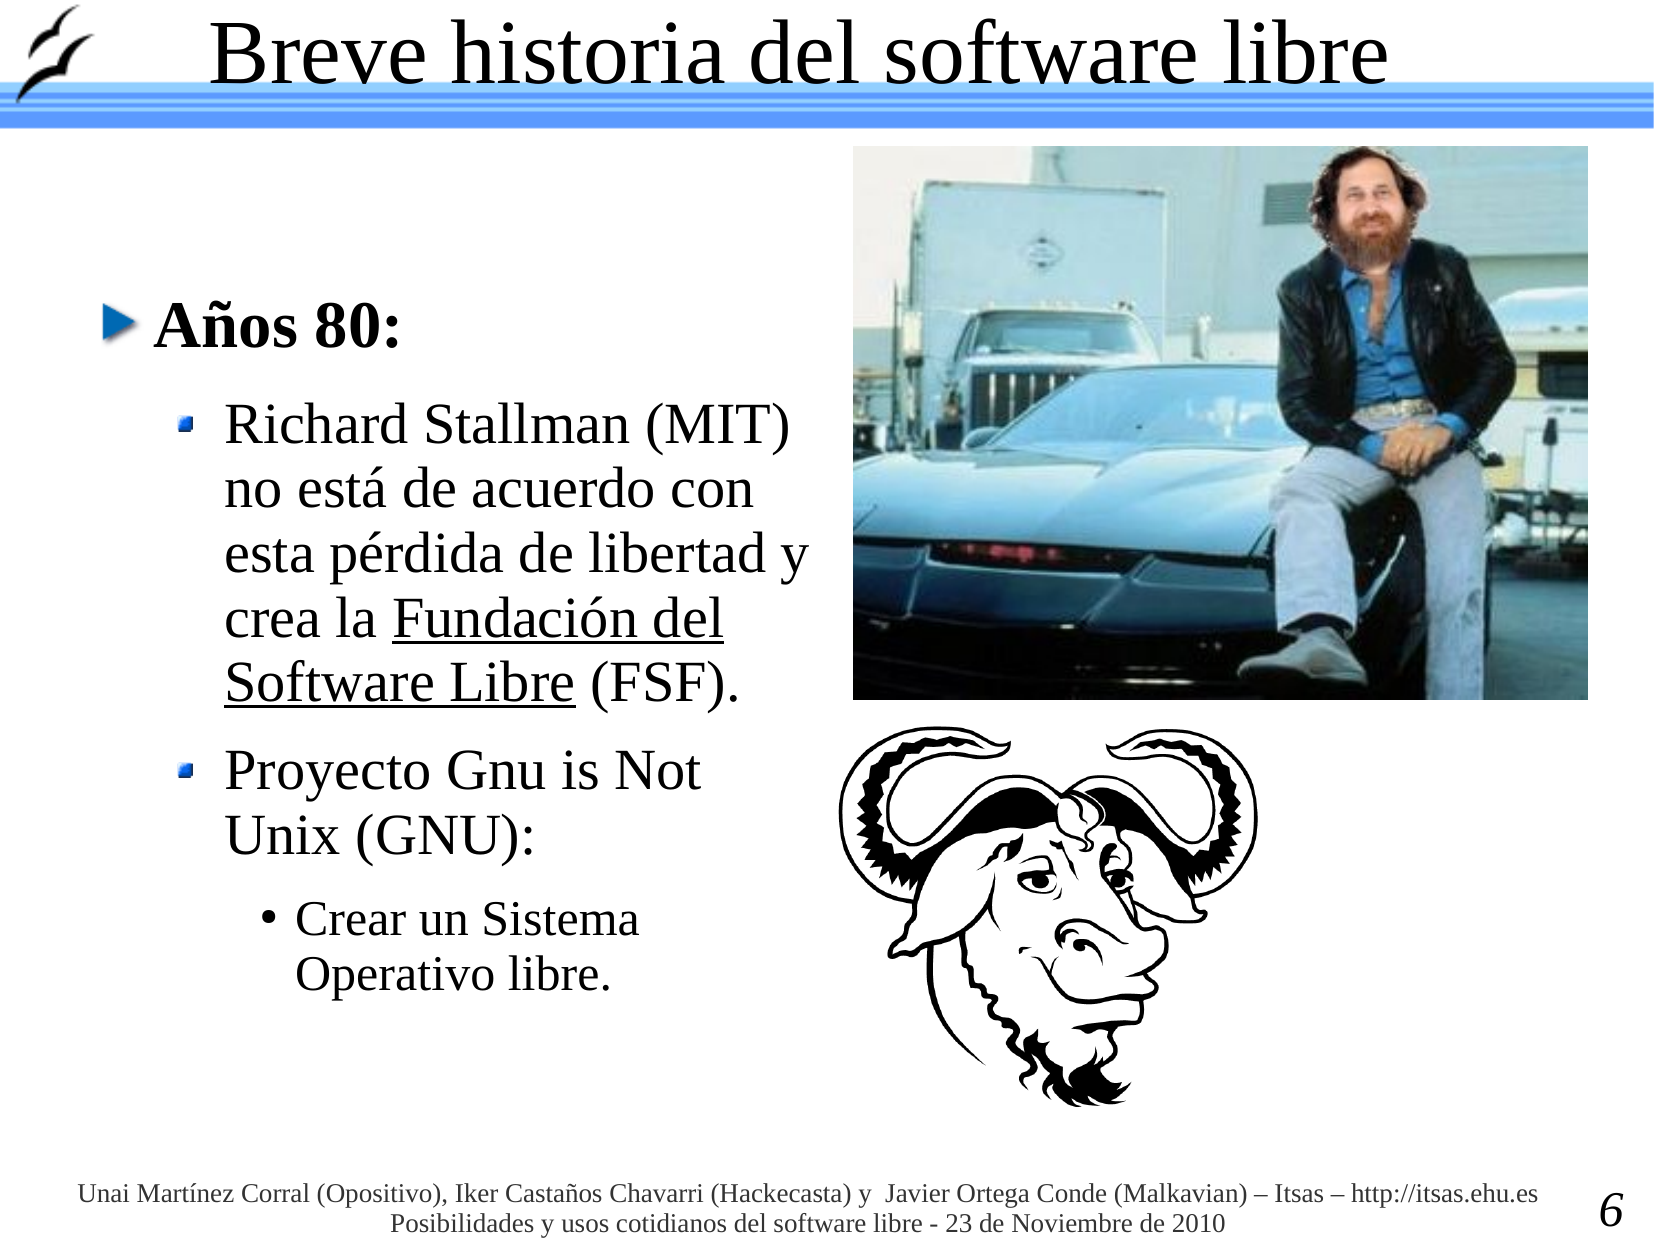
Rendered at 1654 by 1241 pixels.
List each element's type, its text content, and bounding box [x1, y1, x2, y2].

picture [0, 0, 1654, 133]
list Años 80: Richard Stallman (MIT) no está de acuerdo con esta pérdida de libertad y crea la Fundación del Software Libre (FSF). Proyecto Gnu is Not Unix (GNU): Crear un Sistema Operativo libre. [82, 287, 827, 1092]
picture [831, 715, 1266, 1117]
title Breve historia del software libre [94, 0, 1507, 107]
picture [853, 146, 1588, 700]
